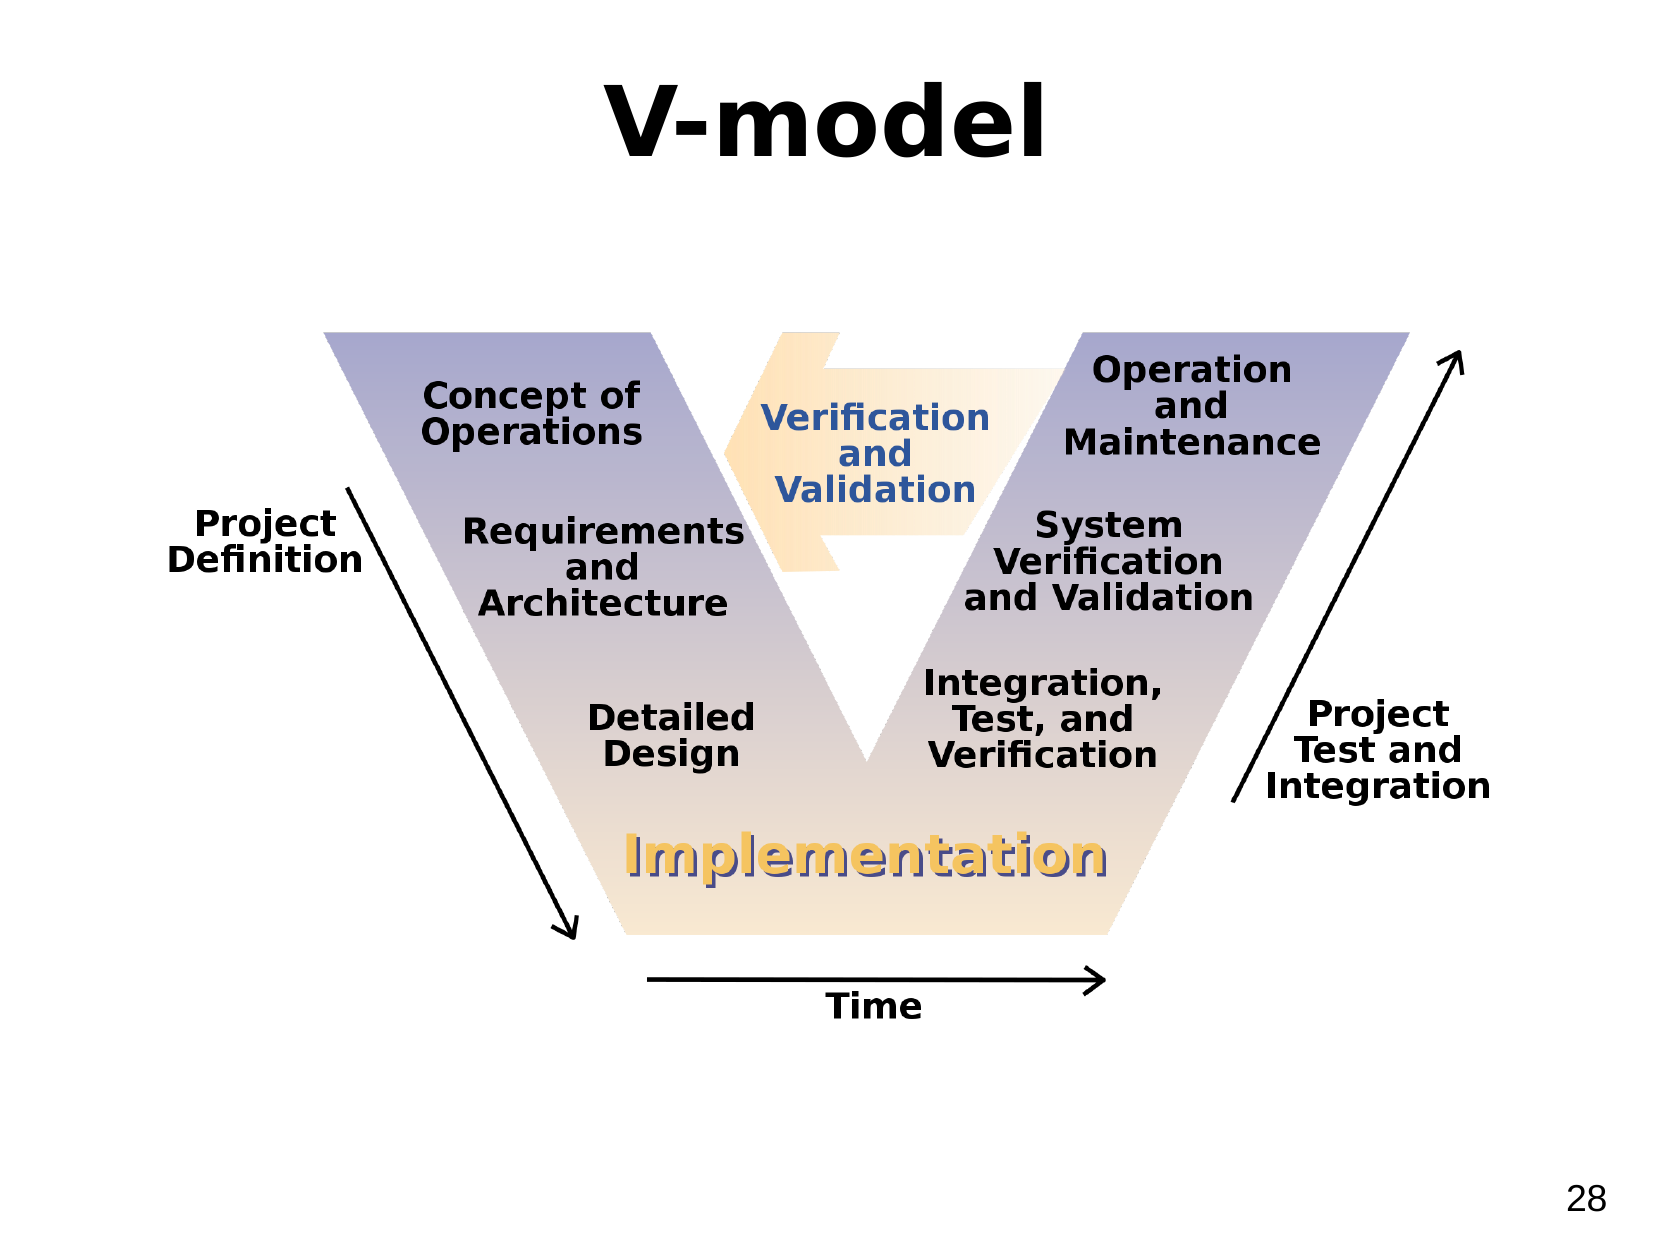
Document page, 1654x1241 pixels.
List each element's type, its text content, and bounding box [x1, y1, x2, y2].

picture [153, 299, 1507, 1052]
title V-model [82, 49, 1571, 196]
